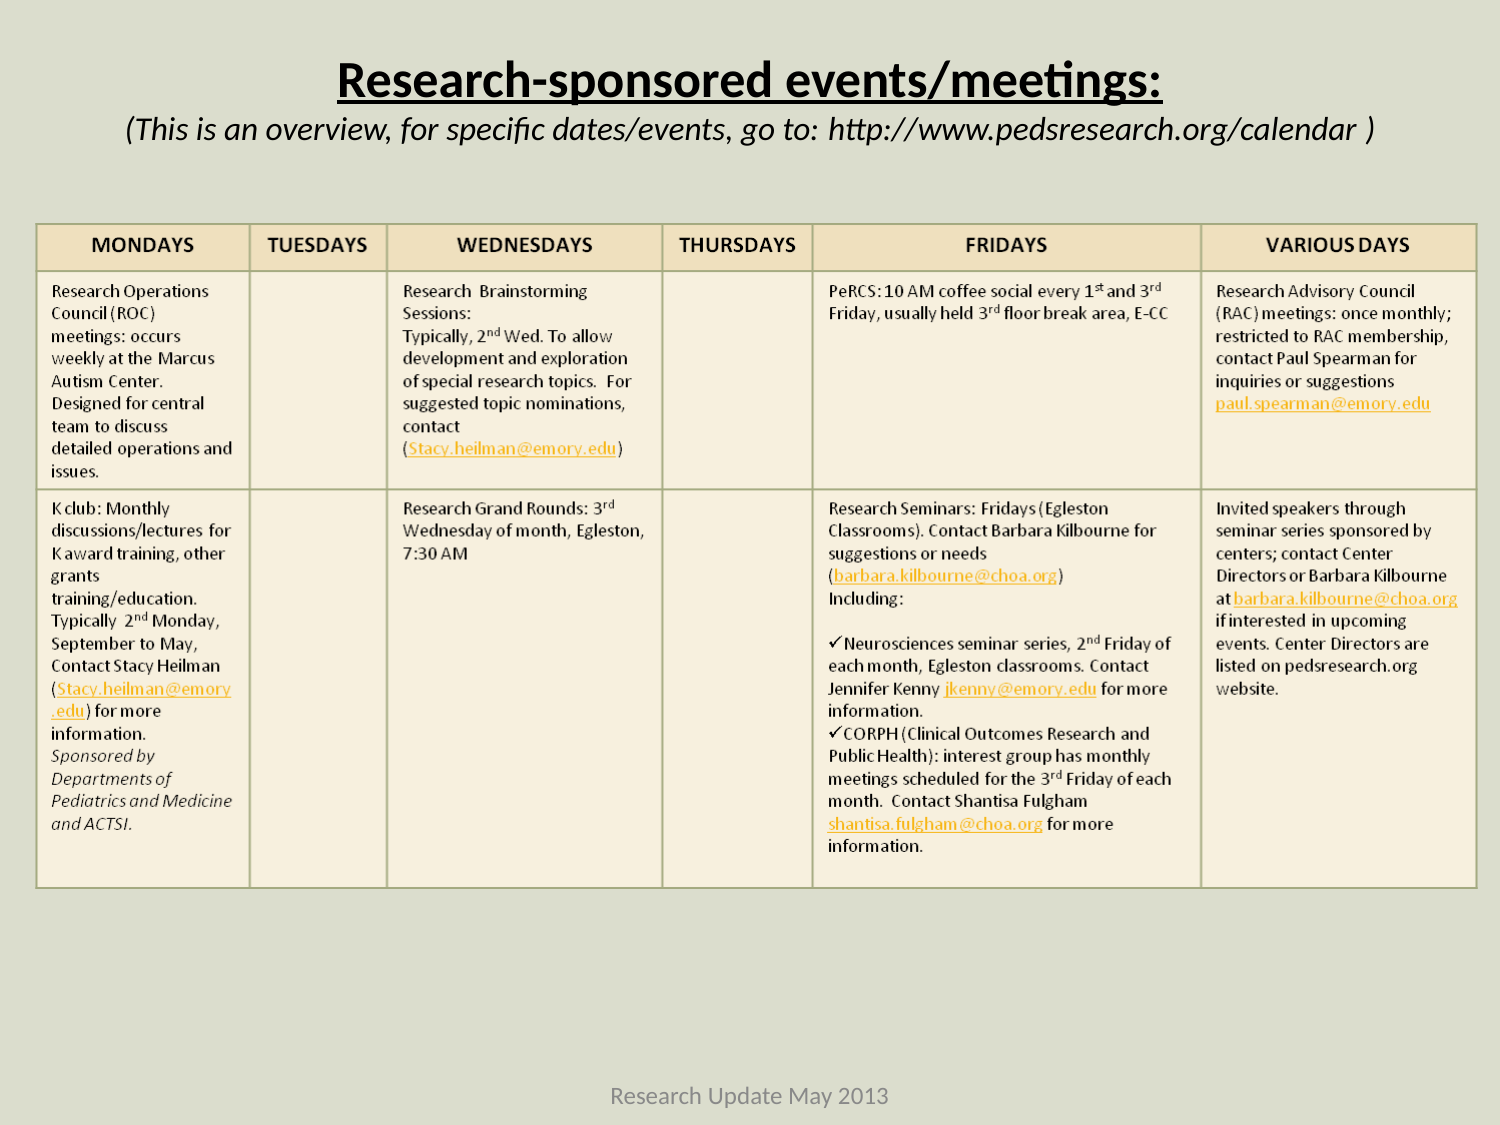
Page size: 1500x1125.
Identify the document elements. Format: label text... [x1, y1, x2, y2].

title Research-sponsored events/meetings: (This is an overview, for specific dates/events, go to: http://www.pedsresearch.org/calendar ) [75, 37, 1426, 138]
picture [25, 213, 1488, 901]
text_box Research Update May 2013 [512, 1065, 988, 1125]
